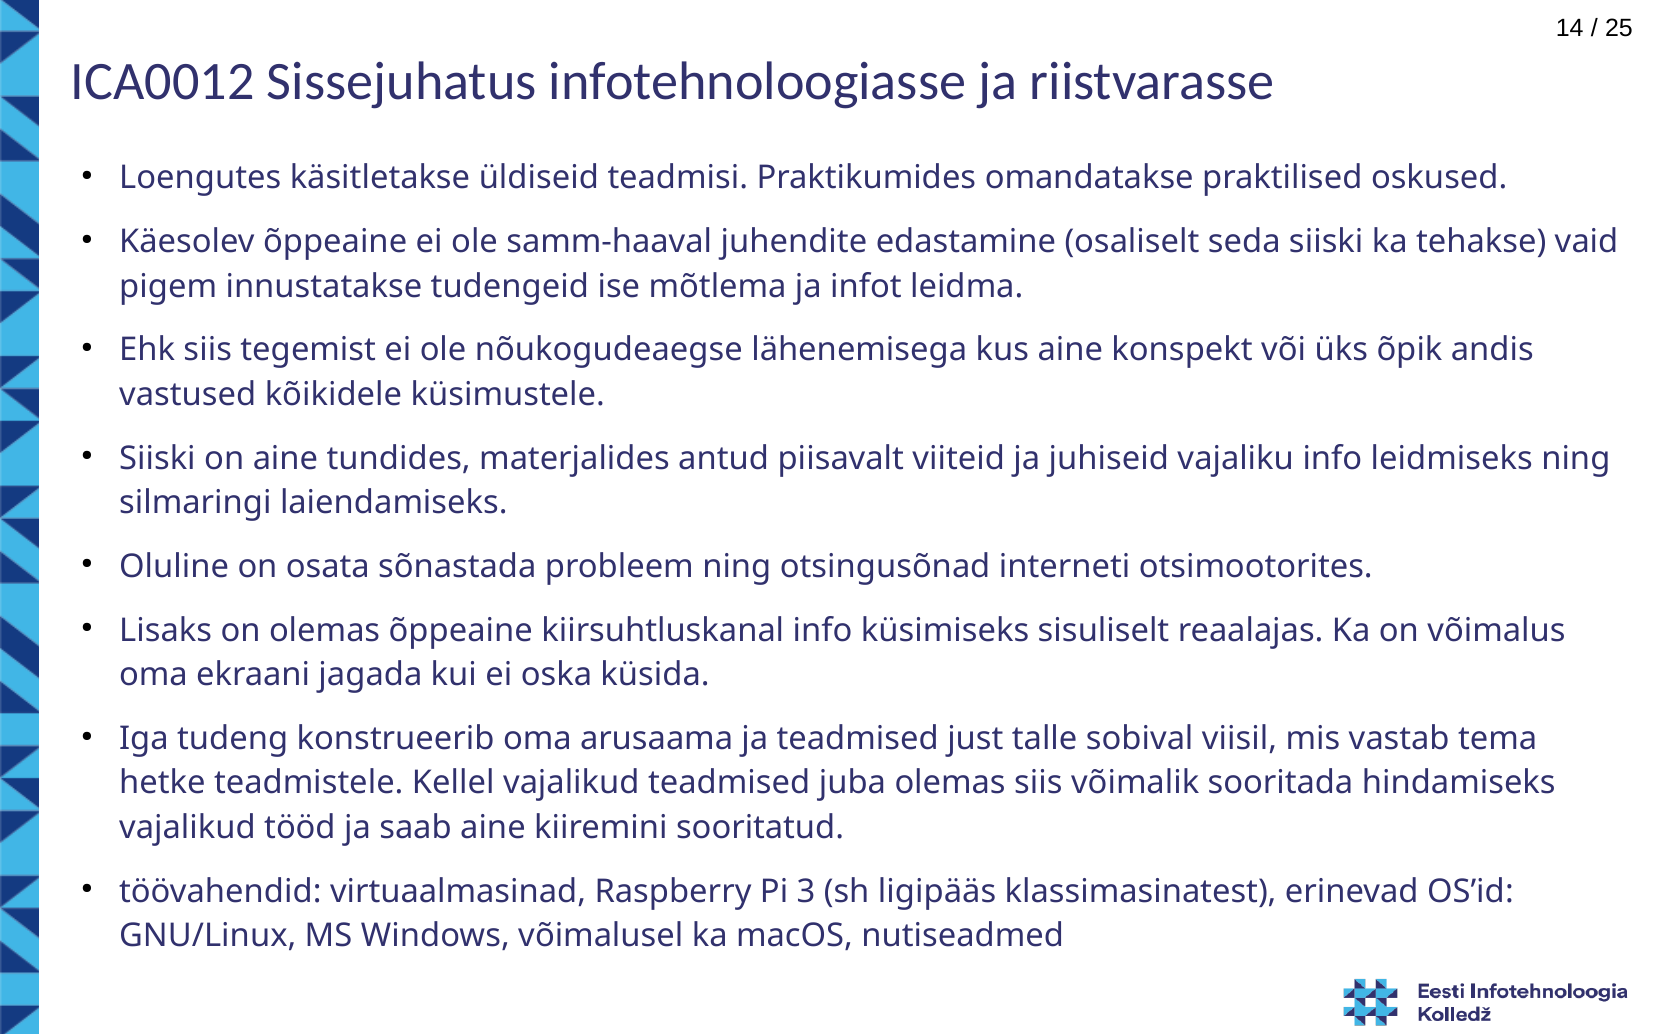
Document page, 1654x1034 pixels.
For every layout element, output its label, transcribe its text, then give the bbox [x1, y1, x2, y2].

title ICA0012 Sissejuhatus infotehnoloogiasse ja riistvarasse [70, 41, 1630, 130]
list Loengutes käsitletakse üldiseid teadmisi. Praktikumides omandatakse praktilised oskused. Käesolev õppeaine ei ole samm-haaval juhendite edastamine (osaliselt seda siiski ka tehakse) vaid pigem innustatakse tudengeid ise mõtlema ja infot leidma. Ehk siis tegemist ei ole nõukogudeaegse lähenemisega kus aine konspekt või üks õpik andis vastused kõikidele küsimustele. Siiski on aine tundides, materjalides antud piisavalt viiteid ja juhiseid vajaliku info leidmiseks ning silmaringi laiendamiseks. Oluline on osata sõnastada probleem ning otsingusõnad interneti otsimootorites. Lisaks on olemas õppeaine kiirsuhtluskanal info küsimiseks sisuliselt reaalajas. Ka on võimalus oma ekraani jagada kui ei oska küsida. Iga tudeng konstrueerib oma arusaama ja teadmised just talle sobival viisil, mis vastab tema hetke teadmistele. Kellel vajalikud teadmised juba olemas siis võimalik sooritada hindamiseks vajalikud tööd ja saab aine kiiremini sooritatud. töövahendid: virtuaalmasinad, Raspberry Pi 3 (sh ligipääs klassimasinatest), erinevad OS’id: GNU/Linux, MS Windows, võimalusel ka macOS, nutiseadmed [68, 153, 1630, 957]
